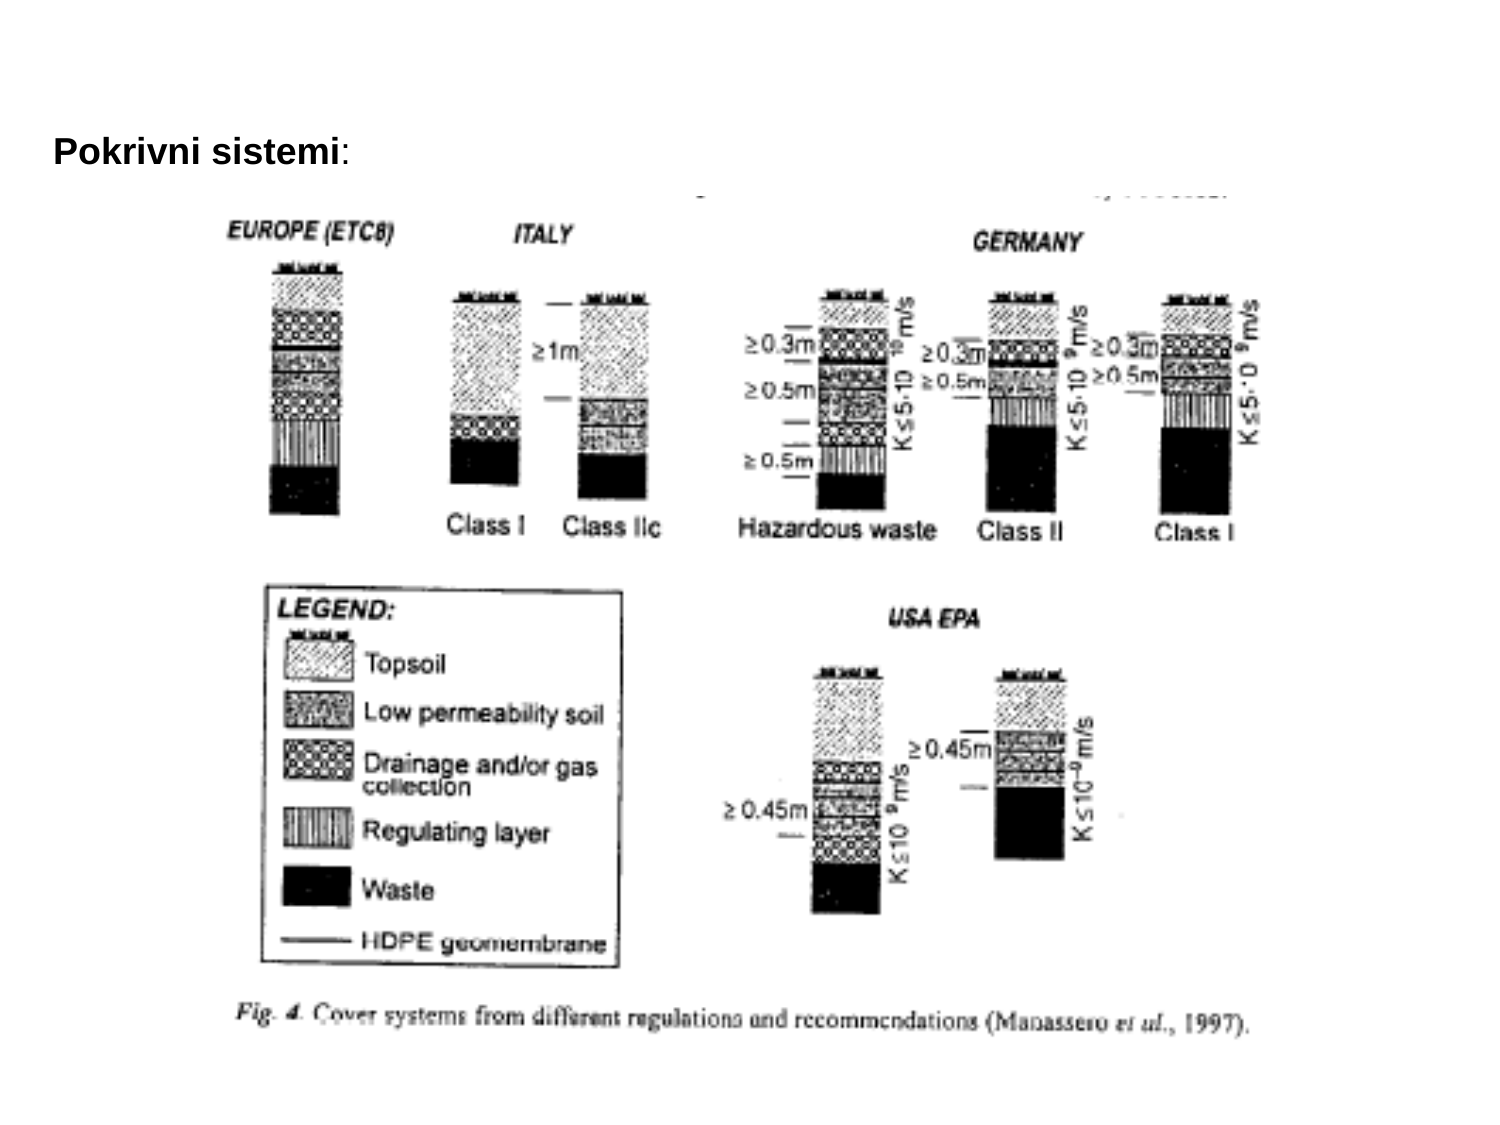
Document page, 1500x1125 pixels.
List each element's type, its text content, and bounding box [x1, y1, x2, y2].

picture [171, 196, 1394, 1125]
text_box Pokrivni sistemi: [38, 105, 366, 180]
